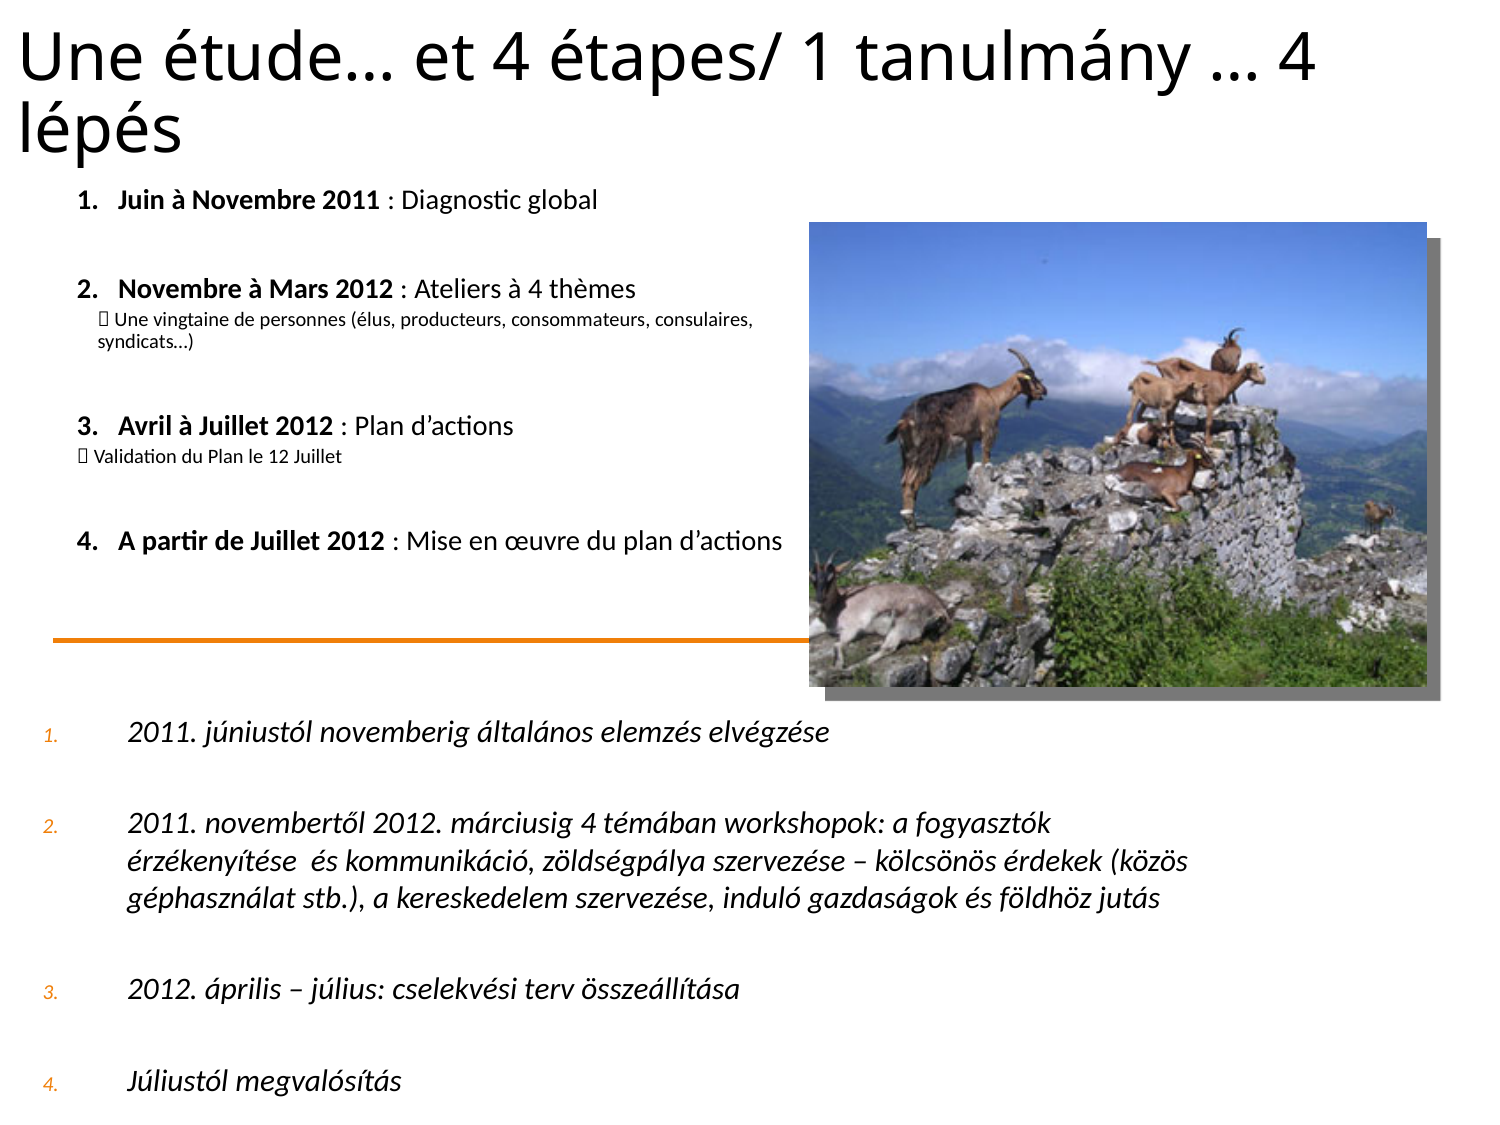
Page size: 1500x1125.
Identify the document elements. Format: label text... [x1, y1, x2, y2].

title Une étude… et 4 étapes/ 1 tanulmány … 4 lépés [2, 0, 1353, 189]
picture [809, 222, 1427, 687]
text_box 2011. júniustól novemberig általános elemzés elvégzése 2011. novembertől 2012. márciusig 4 témában workshopok: a fogyasztók érzékenyítése és kommunikáció, zöldségpálya szervezése – kölcsönös érdekek (közös géphasználat stb.), a kereskedelem szervezése, induló gazdaságok és földhöz jutás 2012. április – július: cselekvési terv összeállítása Júliustól megvalósítás [9, 703, 1209, 1104]
list Juin à Novembre 2011 : Diagnostic global Novembre à Mars 2012 : Ateliers à 4 thèmes  Une vingtaine de personnes (élus, producteurs, consommateurs, consulaires, syndicats…) Avril à Juillet 2012 : Plan d’actions  Validation du Plan le 12 Juillet A partir de Juillet 2012 : Mise en œuvre du plan d’actions [53, 173, 809, 577]
